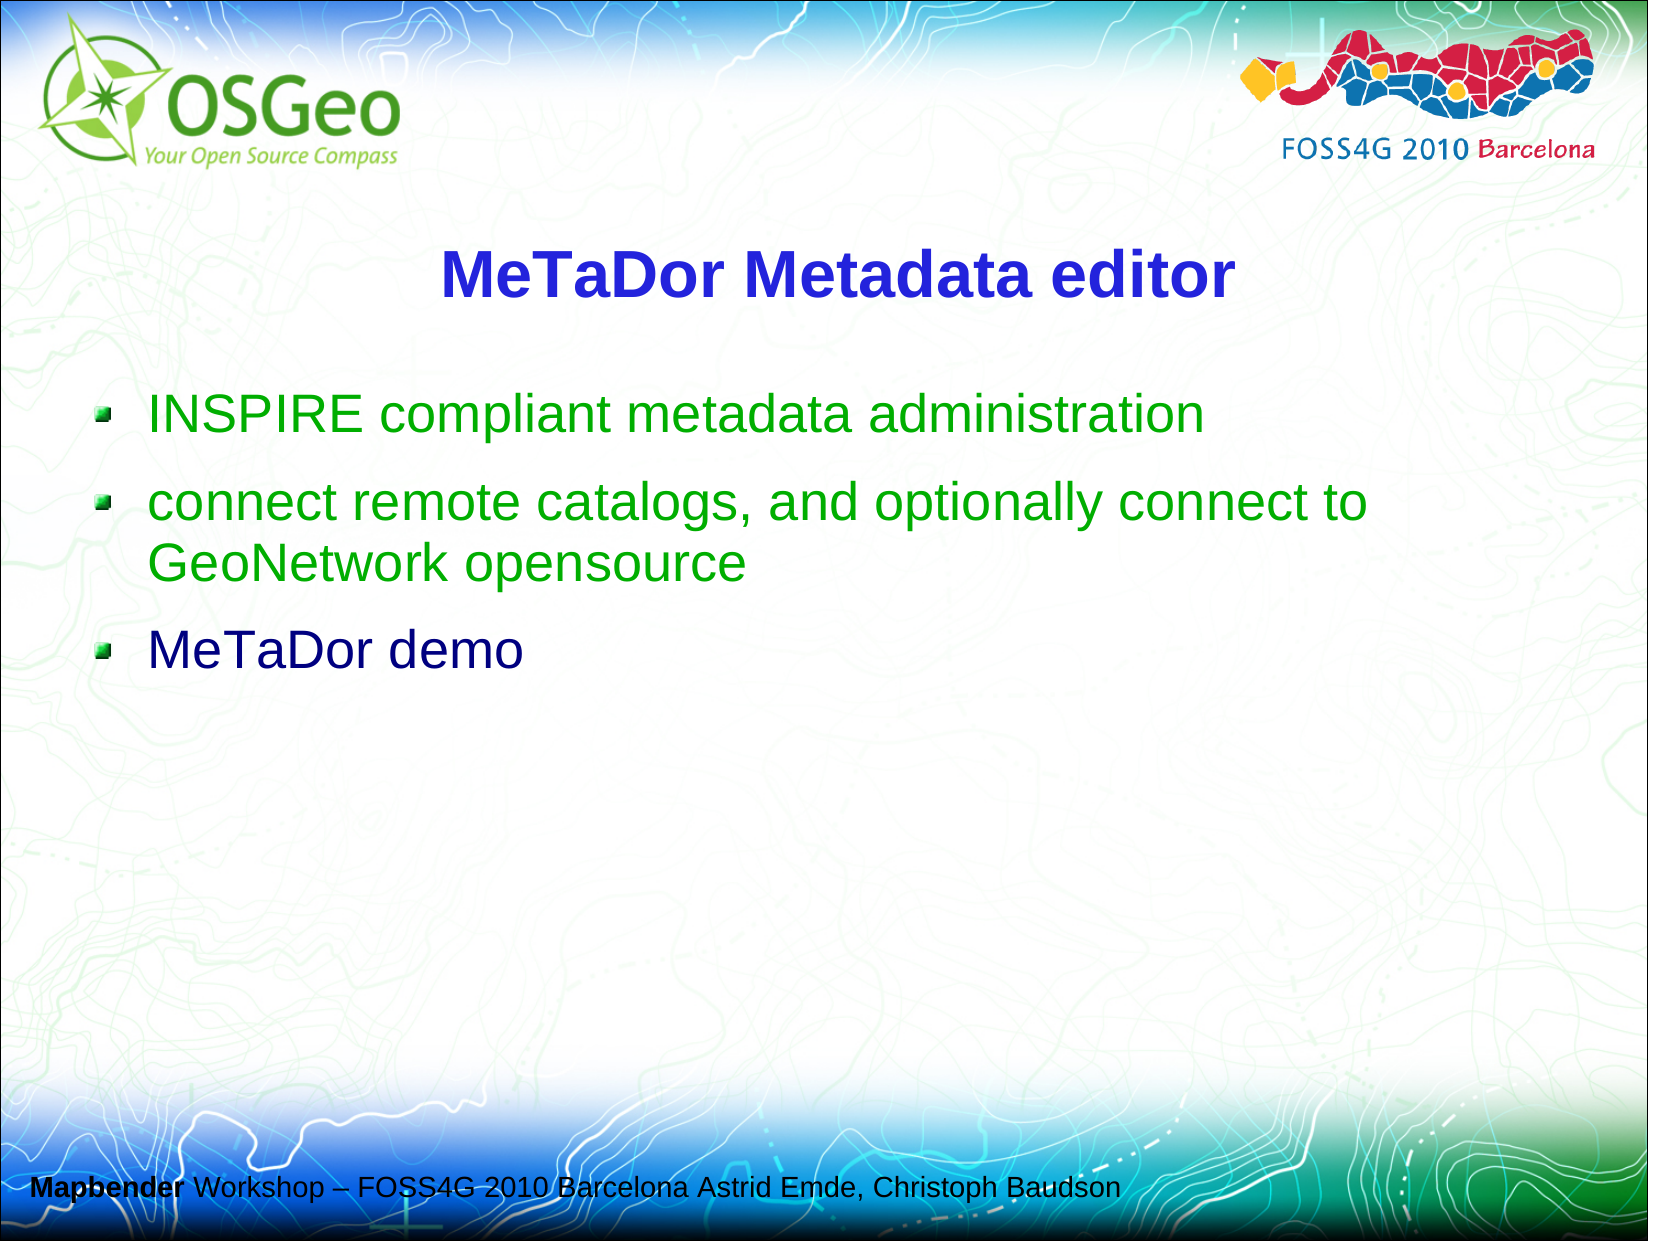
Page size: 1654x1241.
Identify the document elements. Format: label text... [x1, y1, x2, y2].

title MeTaDor Metadata editor [82, 208, 1571, 342]
picture [1, 1, 1647, 1240]
list INSPIRE compliant metadata administration connect remote catalogs, and optionally connect to GeoNetwork opensource MeTaDor demo [76, 383, 1565, 1188]
